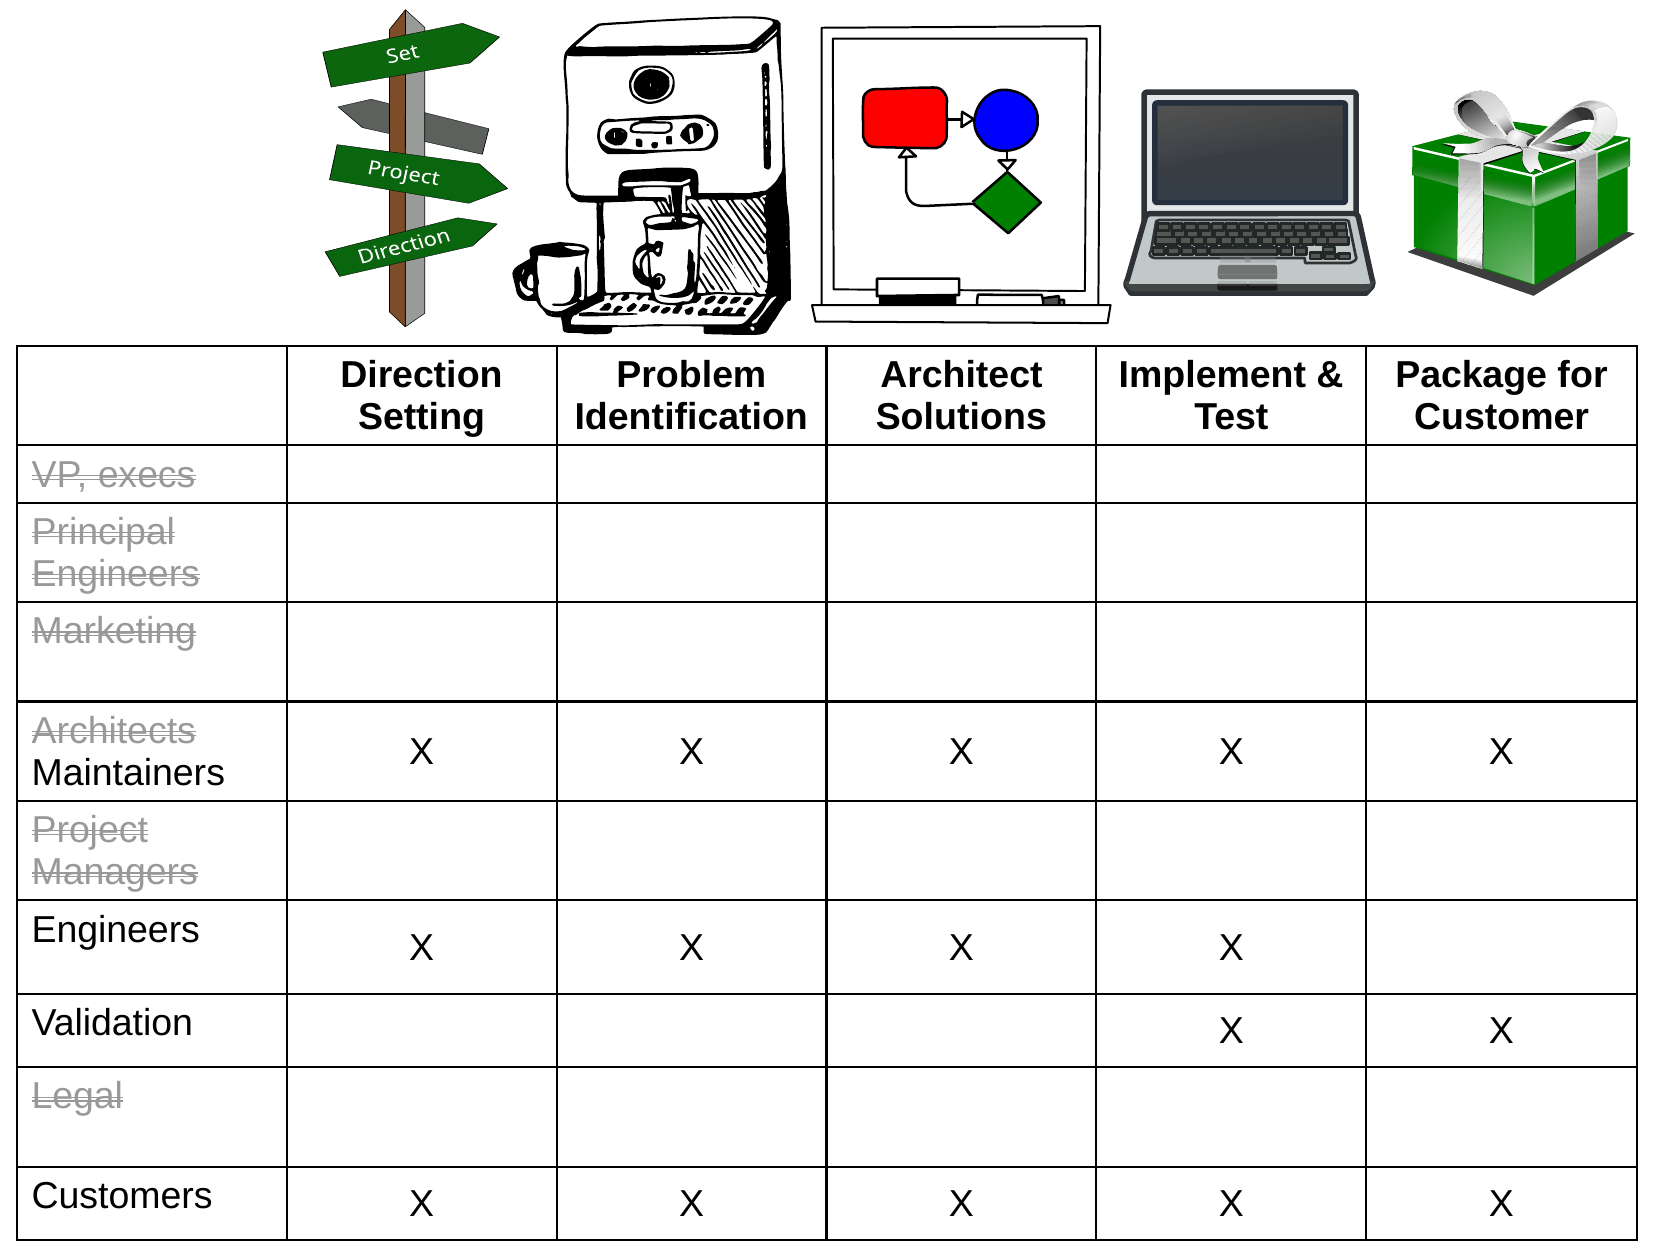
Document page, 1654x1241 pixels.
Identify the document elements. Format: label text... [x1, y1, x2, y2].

table_cell [288, 504, 556, 601]
table_cell X [288, 901, 556, 993]
table_cell Architects Maintainers [18, 703, 286, 800]
table_cell X [1367, 703, 1636, 800]
table_cell X [558, 901, 825, 993]
table_cell [1097, 446, 1365, 502]
table_cell X [558, 1168, 825, 1239]
picture [1407, 90, 1635, 296]
picture [322, 9, 1376, 345]
table_cell [1367, 603, 1636, 700]
table_cell [558, 995, 825, 1066]
table_header Direction Setting [288, 347, 556, 444]
table_cell [828, 603, 1095, 700]
table_header Problem Identification [558, 347, 825, 444]
table_cell X [1097, 703, 1365, 800]
table_cell X [1367, 995, 1636, 1066]
table_cell Engineers [18, 901, 286, 993]
table_cell [828, 995, 1095, 1066]
table_cell [1367, 901, 1636, 993]
table_cell Principal Engineers [18, 504, 286, 601]
table_cell VP, execs [18, 446, 286, 502]
table_cell [1367, 802, 1636, 899]
table_cell X [1097, 901, 1365, 993]
table_cell [1097, 504, 1365, 601]
table_cell [288, 802, 556, 899]
table_cell X [828, 1168, 1095, 1239]
table_cell Validation [18, 995, 286, 1066]
table_cell [828, 446, 1095, 502]
table_cell [288, 1068, 556, 1166]
table_cell X [828, 703, 1095, 800]
table_cell X [828, 901, 1095, 993]
table_cell [288, 446, 556, 502]
table_cell [558, 446, 825, 502]
table_header Implement & Test [1097, 347, 1365, 444]
table_cell [1367, 1068, 1636, 1166]
table_cell X [288, 1168, 556, 1239]
table_header [18, 347, 286, 444]
table_cell [828, 802, 1095, 899]
table_cell X [1367, 1168, 1636, 1239]
table_cell Project Managers [18, 802, 286, 899]
table_cell X [1097, 1168, 1365, 1239]
table_cell Marketing [18, 603, 286, 700]
table_cell [288, 995, 556, 1066]
table_cell [828, 1068, 1095, 1166]
table_cell [558, 603, 825, 700]
table_header Architect Solutions [828, 347, 1095, 444]
table_cell X [288, 703, 556, 800]
table_cell [828, 504, 1095, 601]
table_cell [288, 603, 556, 700]
table_cell [558, 802, 825, 899]
table_cell [1097, 603, 1365, 700]
table_header Package for Customer [1367, 347, 1636, 444]
table_cell Legal [18, 1068, 286, 1166]
table_cell [1097, 1068, 1365, 1166]
table_cell [1367, 504, 1636, 601]
table_cell [1097, 802, 1365, 899]
table_cell [1367, 446, 1636, 502]
table_cell X [1097, 995, 1365, 1066]
table_cell Customers [18, 1168, 286, 1239]
table_cell [558, 504, 825, 601]
table_cell [558, 1068, 825, 1166]
table_cell X [558, 703, 825, 800]
